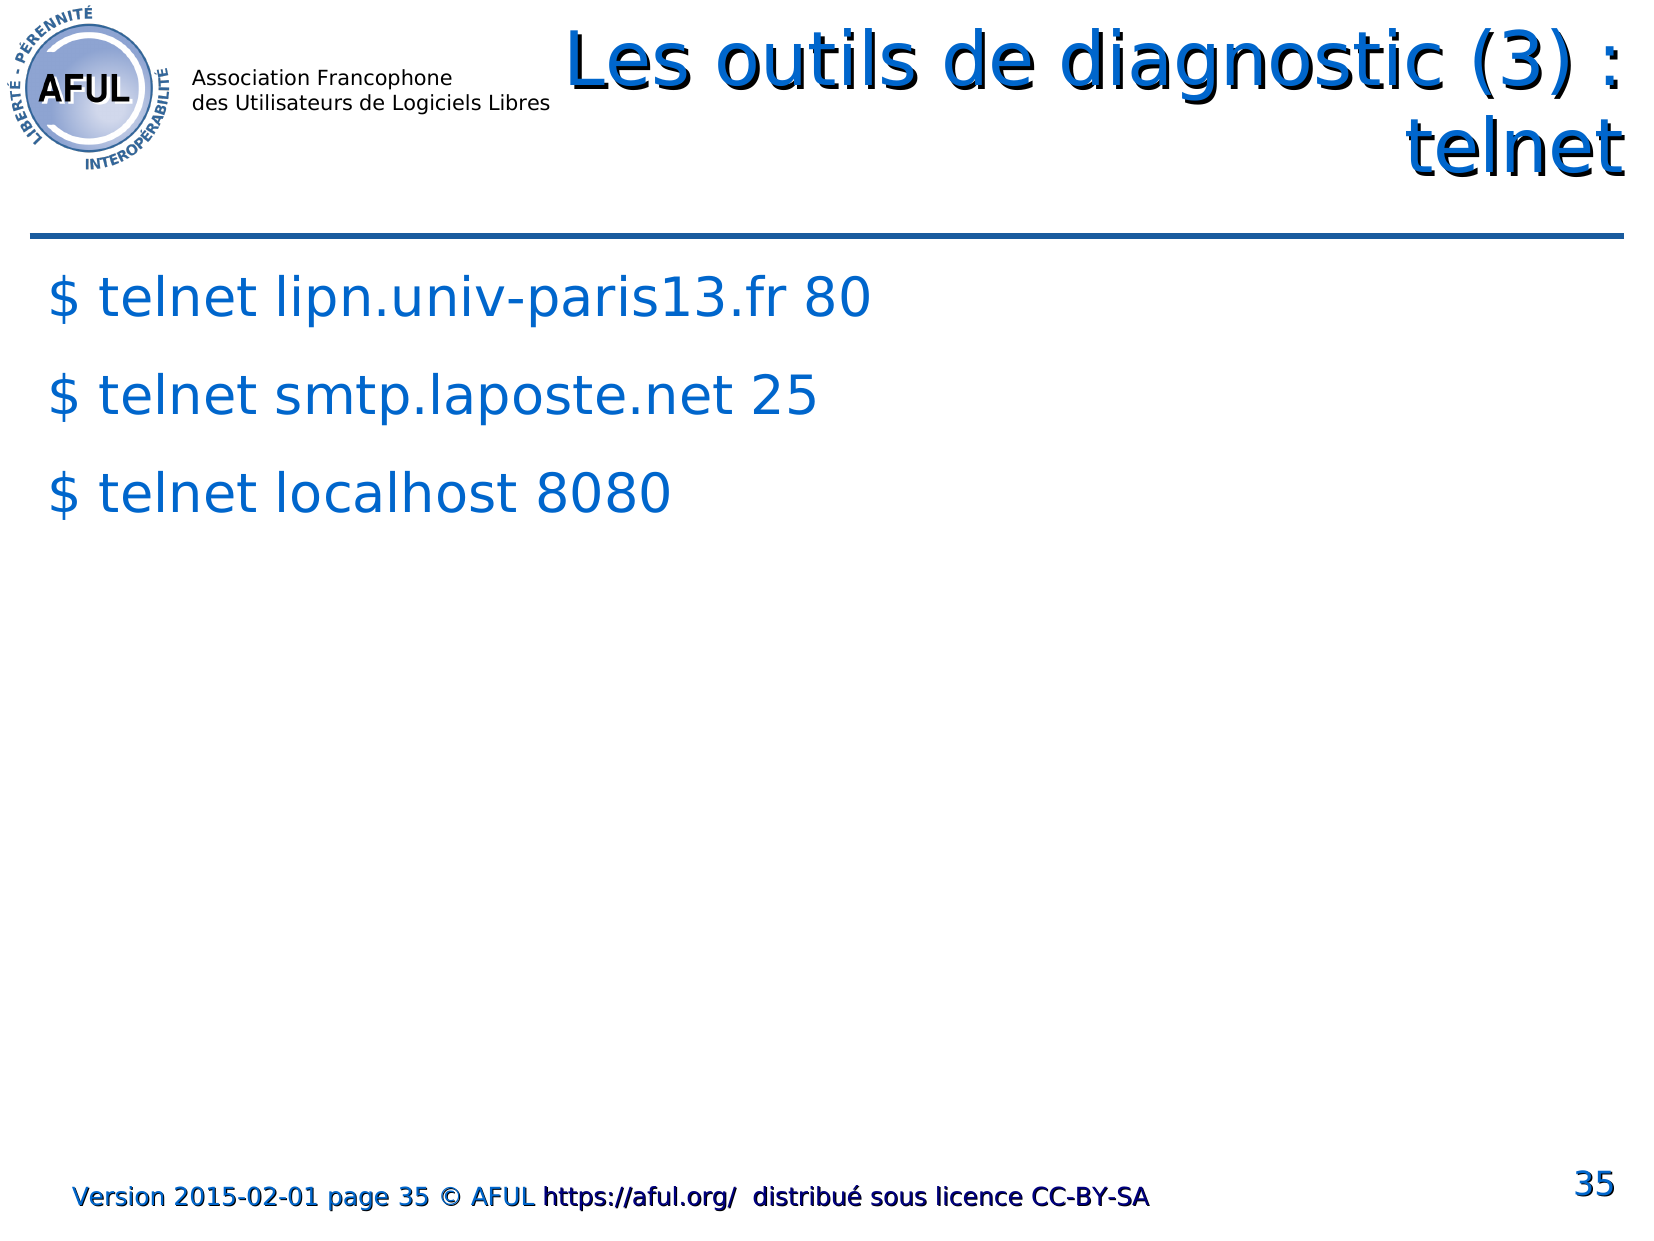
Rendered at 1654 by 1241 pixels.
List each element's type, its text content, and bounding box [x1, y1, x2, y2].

title Les outils de diagnostic (3) : telnet [501, 0, 1625, 207]
picture [0, 0, 178, 178]
list $ telnet lipn.univ-paris13.fr 80 $ telnet smtp.laposte.net 25 $ telnet localhost 8080 [47, 265, 1595, 1196]
